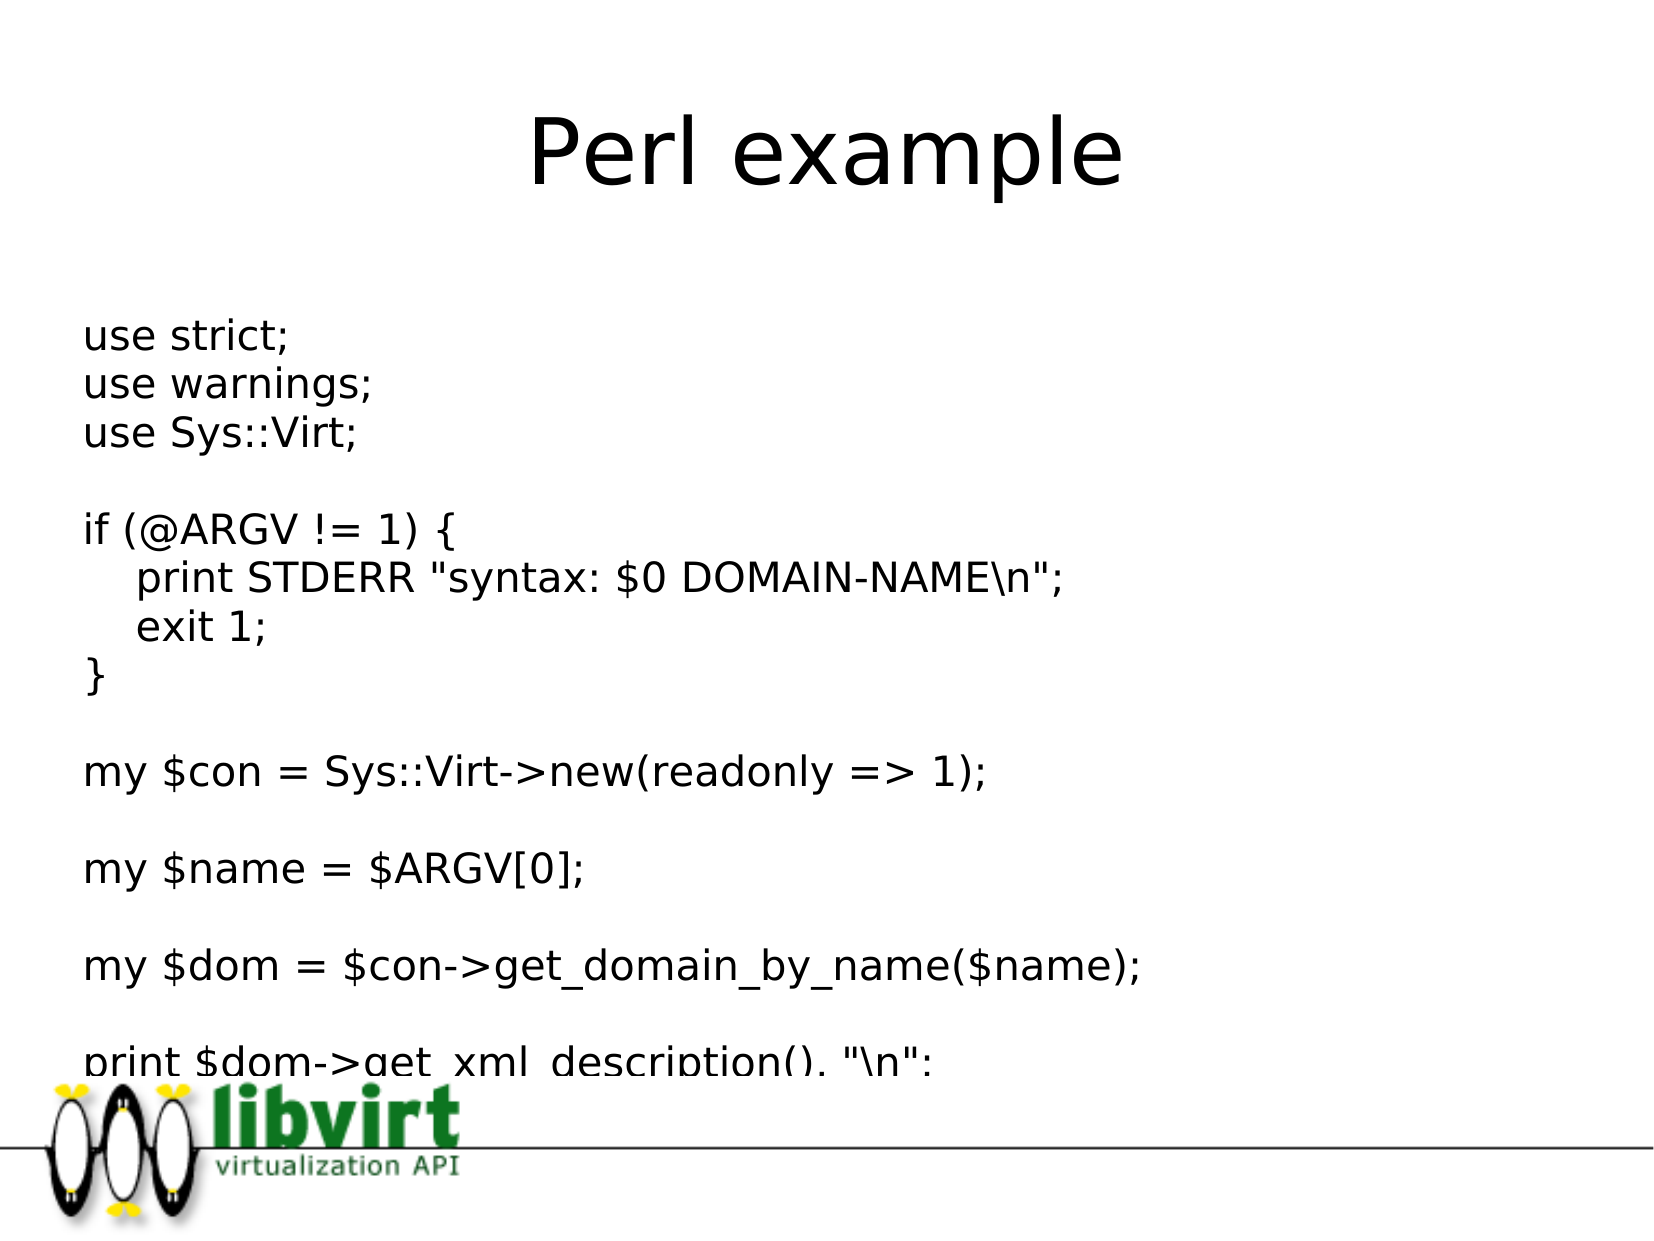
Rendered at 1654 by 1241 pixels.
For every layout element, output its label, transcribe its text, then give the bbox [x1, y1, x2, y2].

title Perl example [82, 49, 1571, 257]
picture [0, 1076, 1654, 1241]
subtitle use strict; use warnings; use Sys::Virt; if (@ARGV != 1) { print STDERR "syntax: $0 DOMAIN-NAME\n"; exit 1; } my $con = Sys::Virt->new(readonly => 1); my $name = $ARGV[0]; my $dom = $con->get_domain_by_name($name); print $dom->get_xml_description(), "\n"; [82, 290, 1571, 1076]
